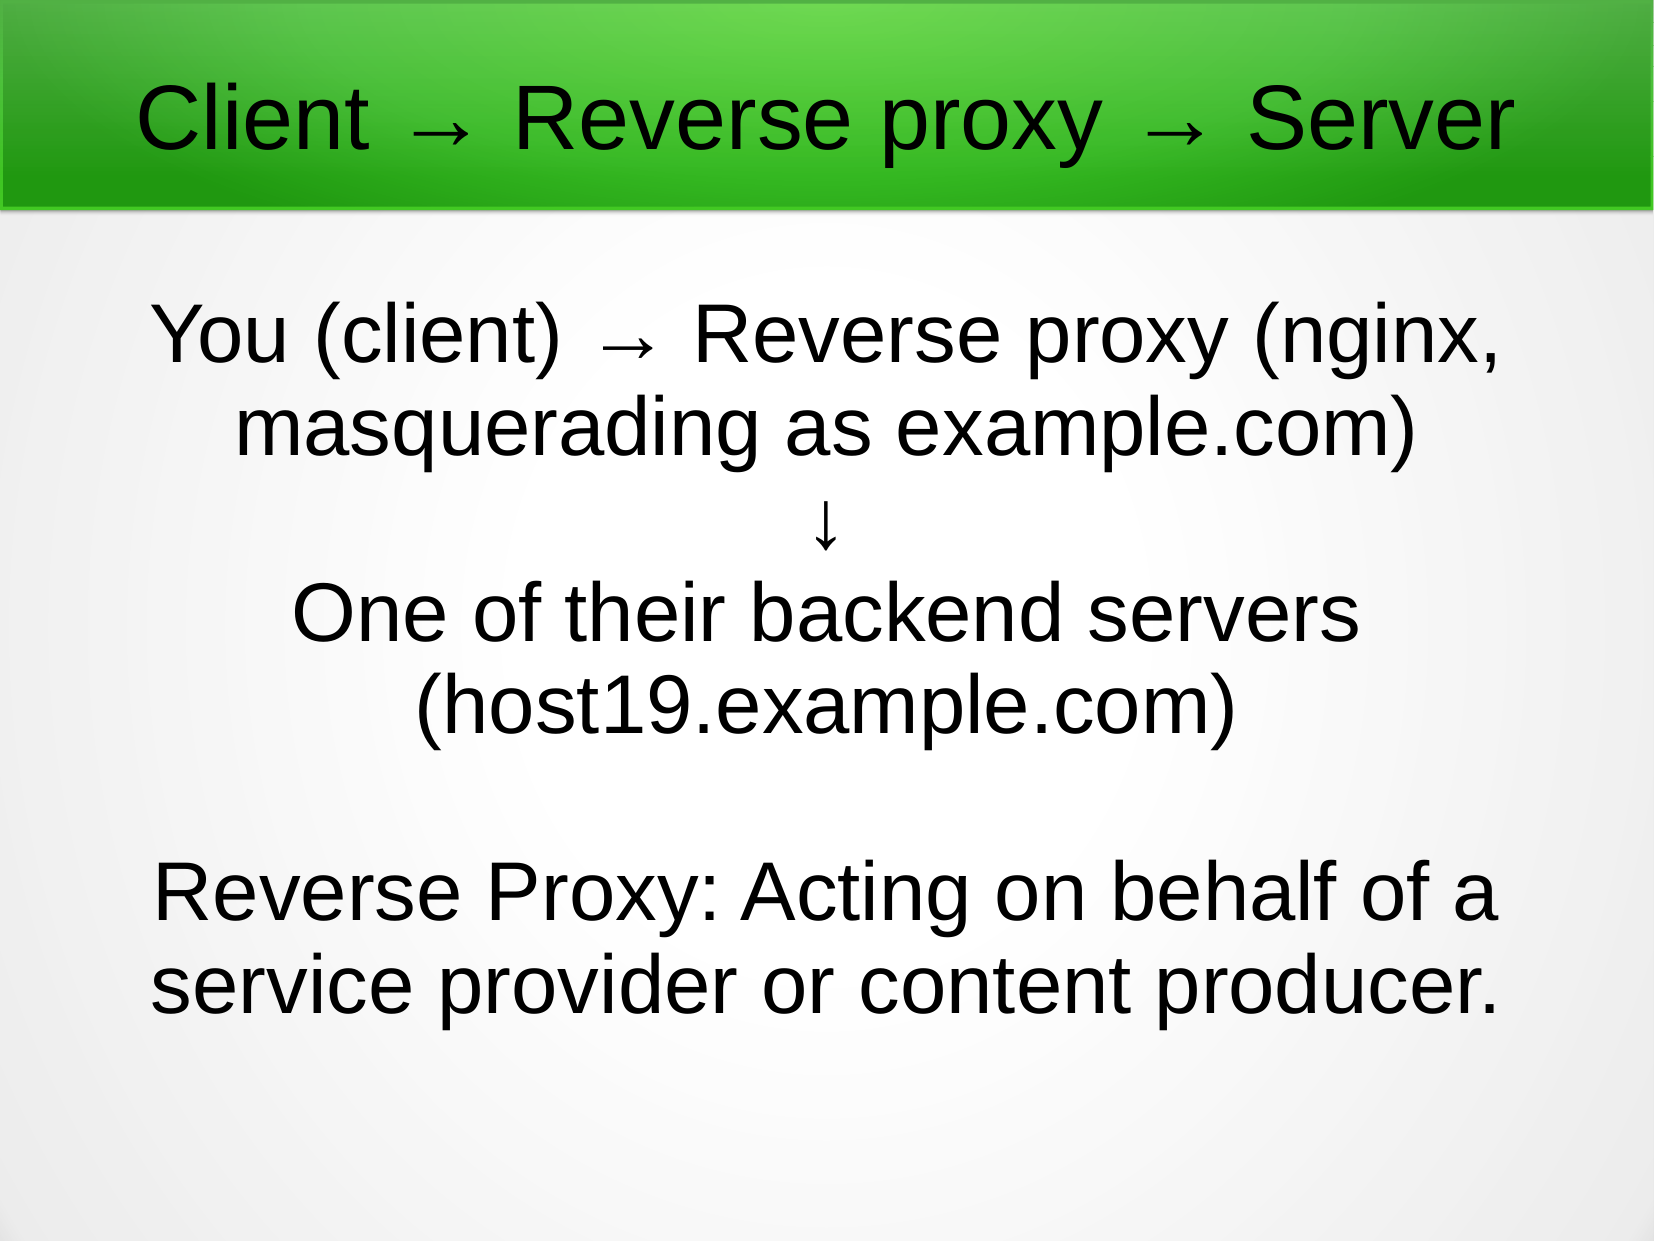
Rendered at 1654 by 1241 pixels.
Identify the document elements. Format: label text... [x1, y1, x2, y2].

subtitle You (client) → Reverse proxy (nginx, masquerading as example.com) ↓ One of their backend servers (host19.example.com) Reverse Proxy: Acting on behalf of a service provider or content producer. [82, 285, 1571, 1032]
title Client → Reverse proxy → Server [82, 47, 1571, 189]
